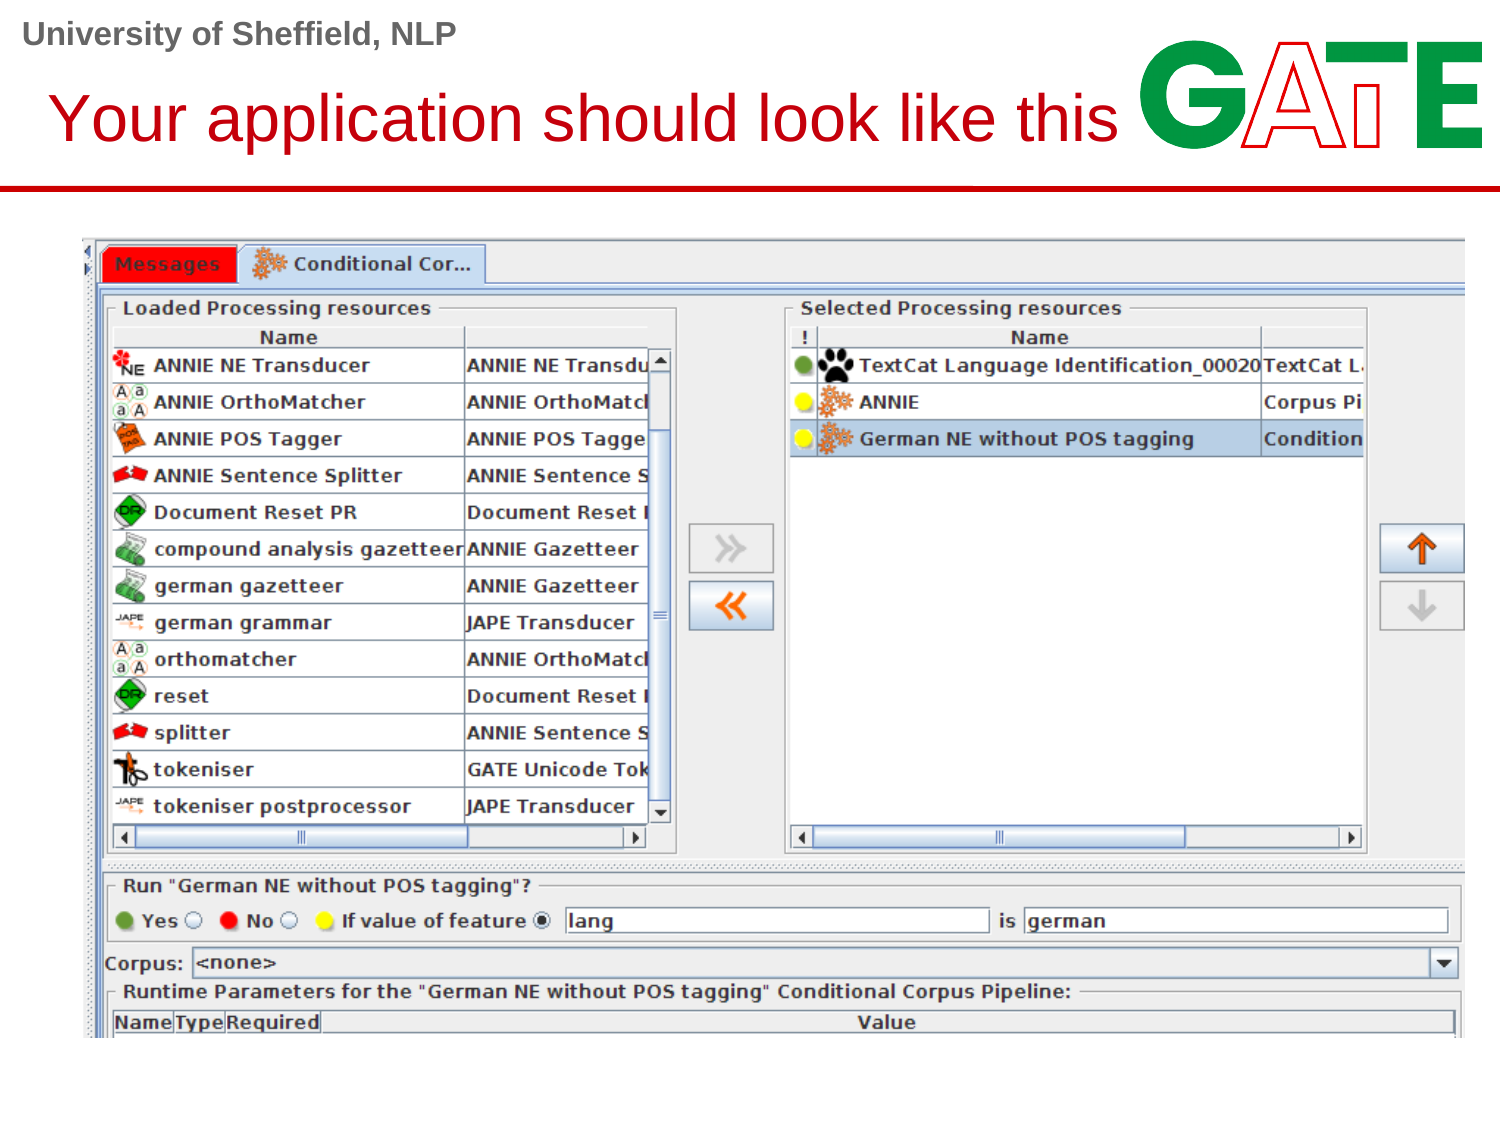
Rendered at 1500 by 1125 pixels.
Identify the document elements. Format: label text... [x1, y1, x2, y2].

picture [82, 212, 1465, 1063]
title Your application should look like this [47, 59, 1241, 180]
picture [1133, 23, 1489, 166]
